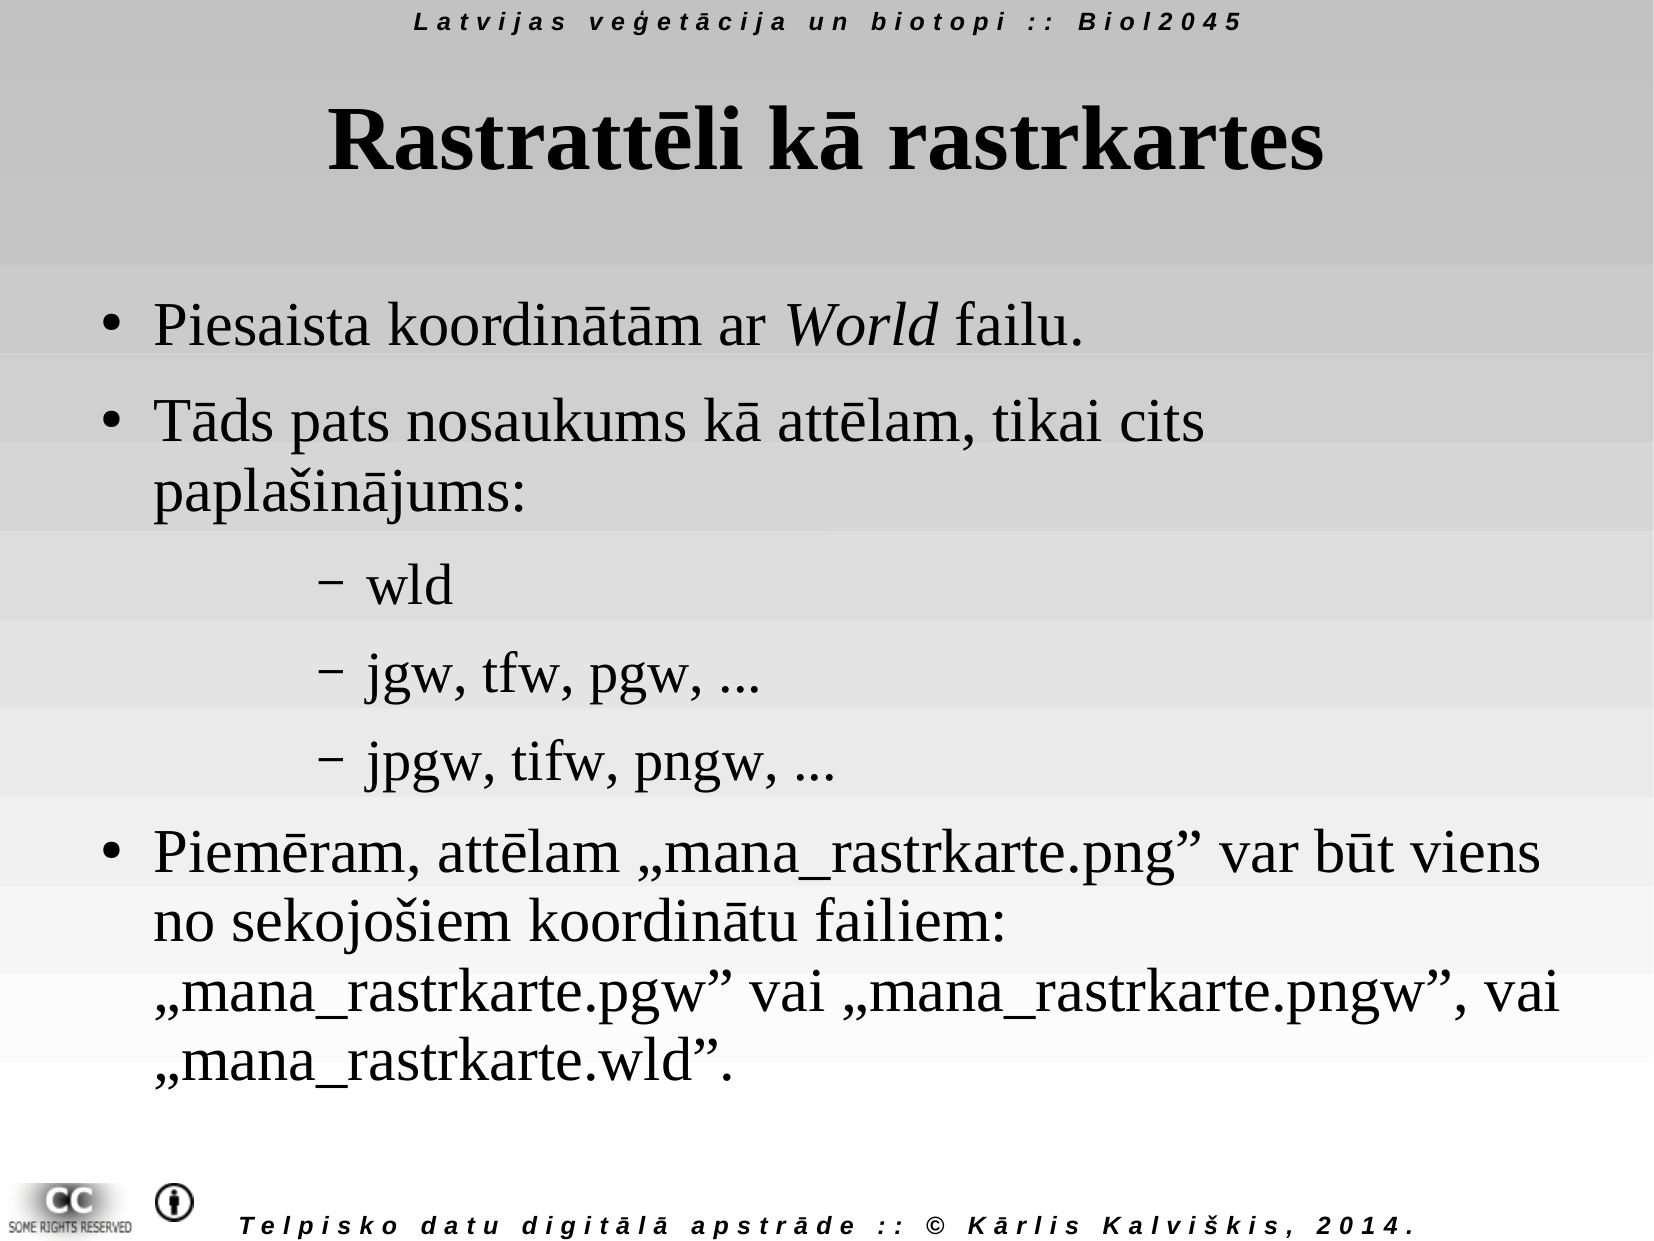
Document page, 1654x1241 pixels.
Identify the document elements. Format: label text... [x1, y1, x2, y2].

picture [0, 0, 1654, 1241]
title Rastrattēli kā rastrkartes [29, 43, 1625, 234]
list Piesaista koordinātām ar World failu. Tāds pats nosaukums kā attēlam, tikai cits paplašinājums: wld jgw, tfw, pgw, ... jpgw, tifw, pngw, ... Piemēram, attēlam „mana_rastrkarte.png” var būt viens no sekojošiem koordinātu failiem: „mana_rastrkarte.pgw” vai „mana_rastrkarte.pngw”, vai „mana_rastrkarte.wld”. [82, 289, 1571, 1098]
